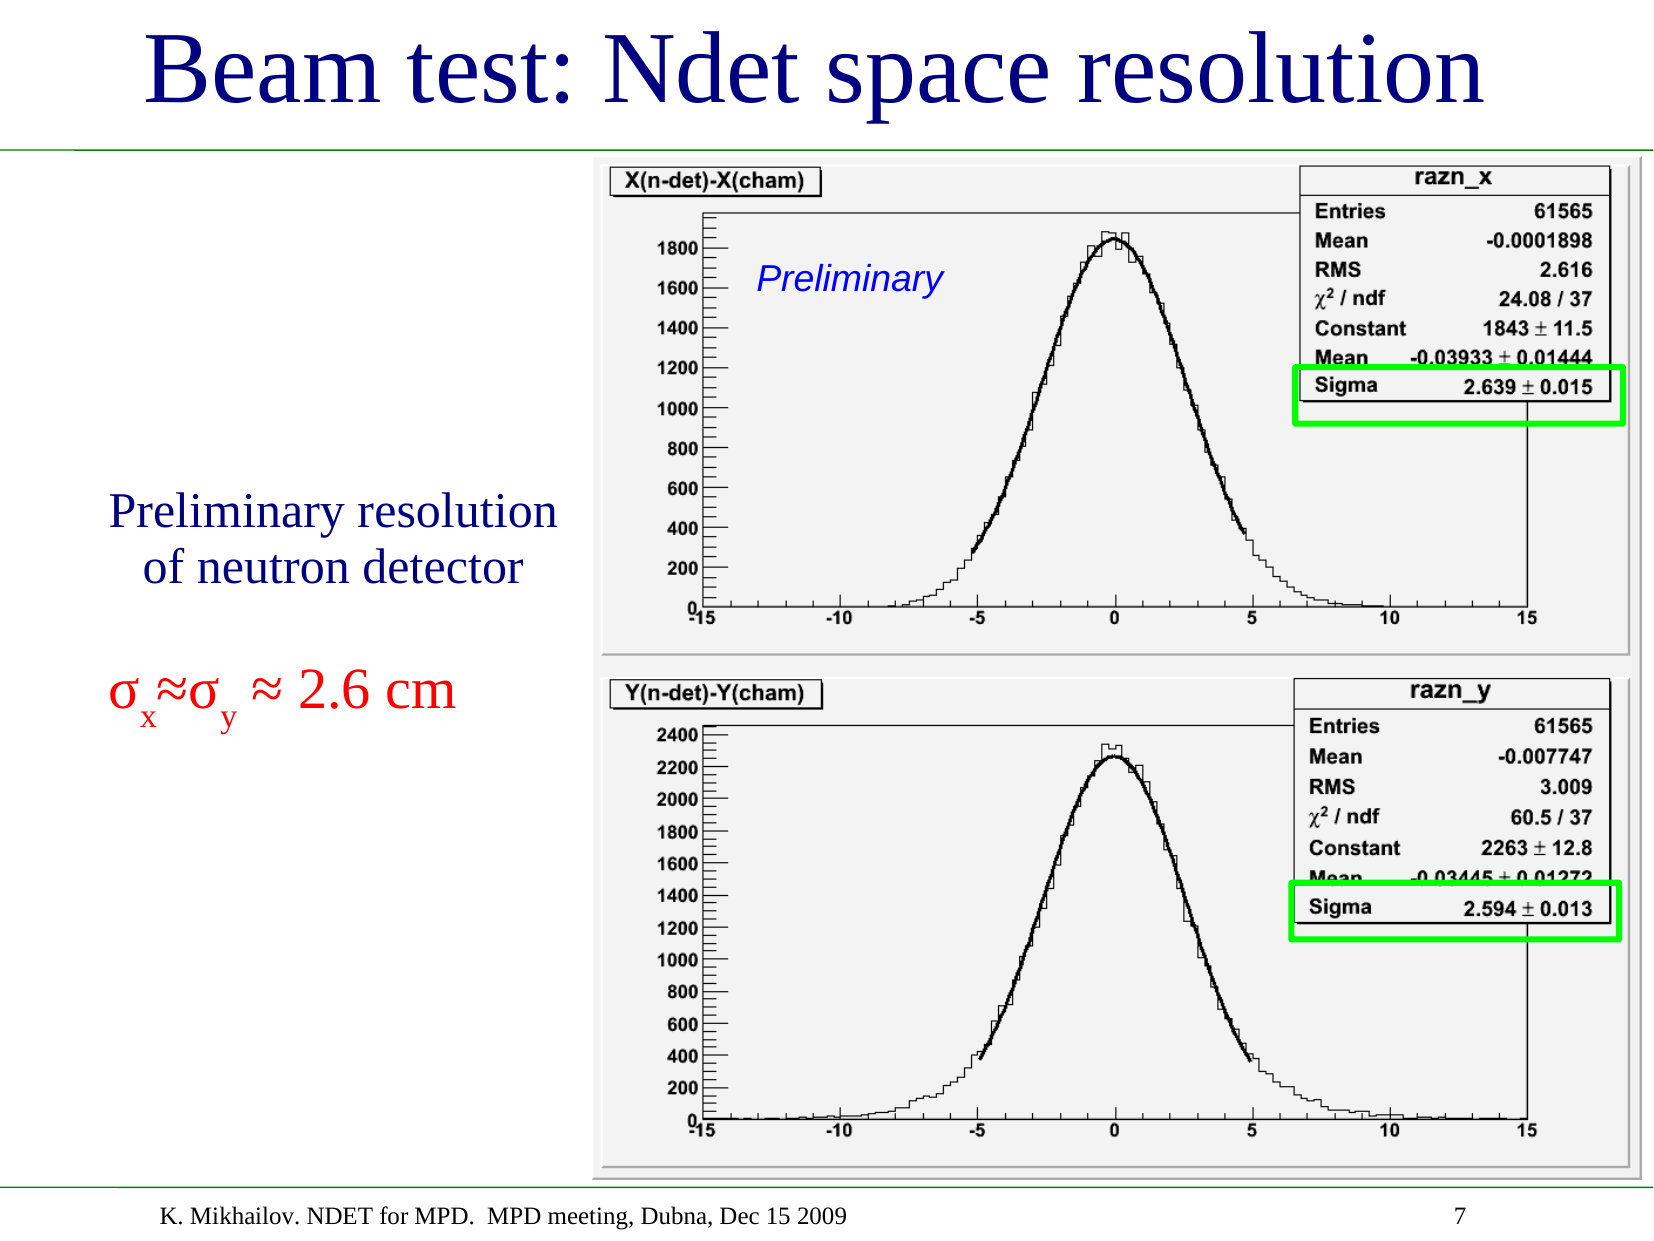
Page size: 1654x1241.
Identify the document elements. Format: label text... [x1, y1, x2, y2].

text_box Preliminary [741, 250, 1026, 308]
subtitle [82, 297, 591, 1101]
title Beam test: Ndet space resolution [71, 0, 1559, 142]
picture [591, 155, 1642, 1180]
text_box K. Mikhailov. NDET for MPD. MPD meeting, Dubna, Dec 15 2009 4 [144, 1195, 1540, 1239]
text_box Preliminary resolution of neutron detector σx≈σy ≈ 2.6 cm [93, 475, 572, 737]
